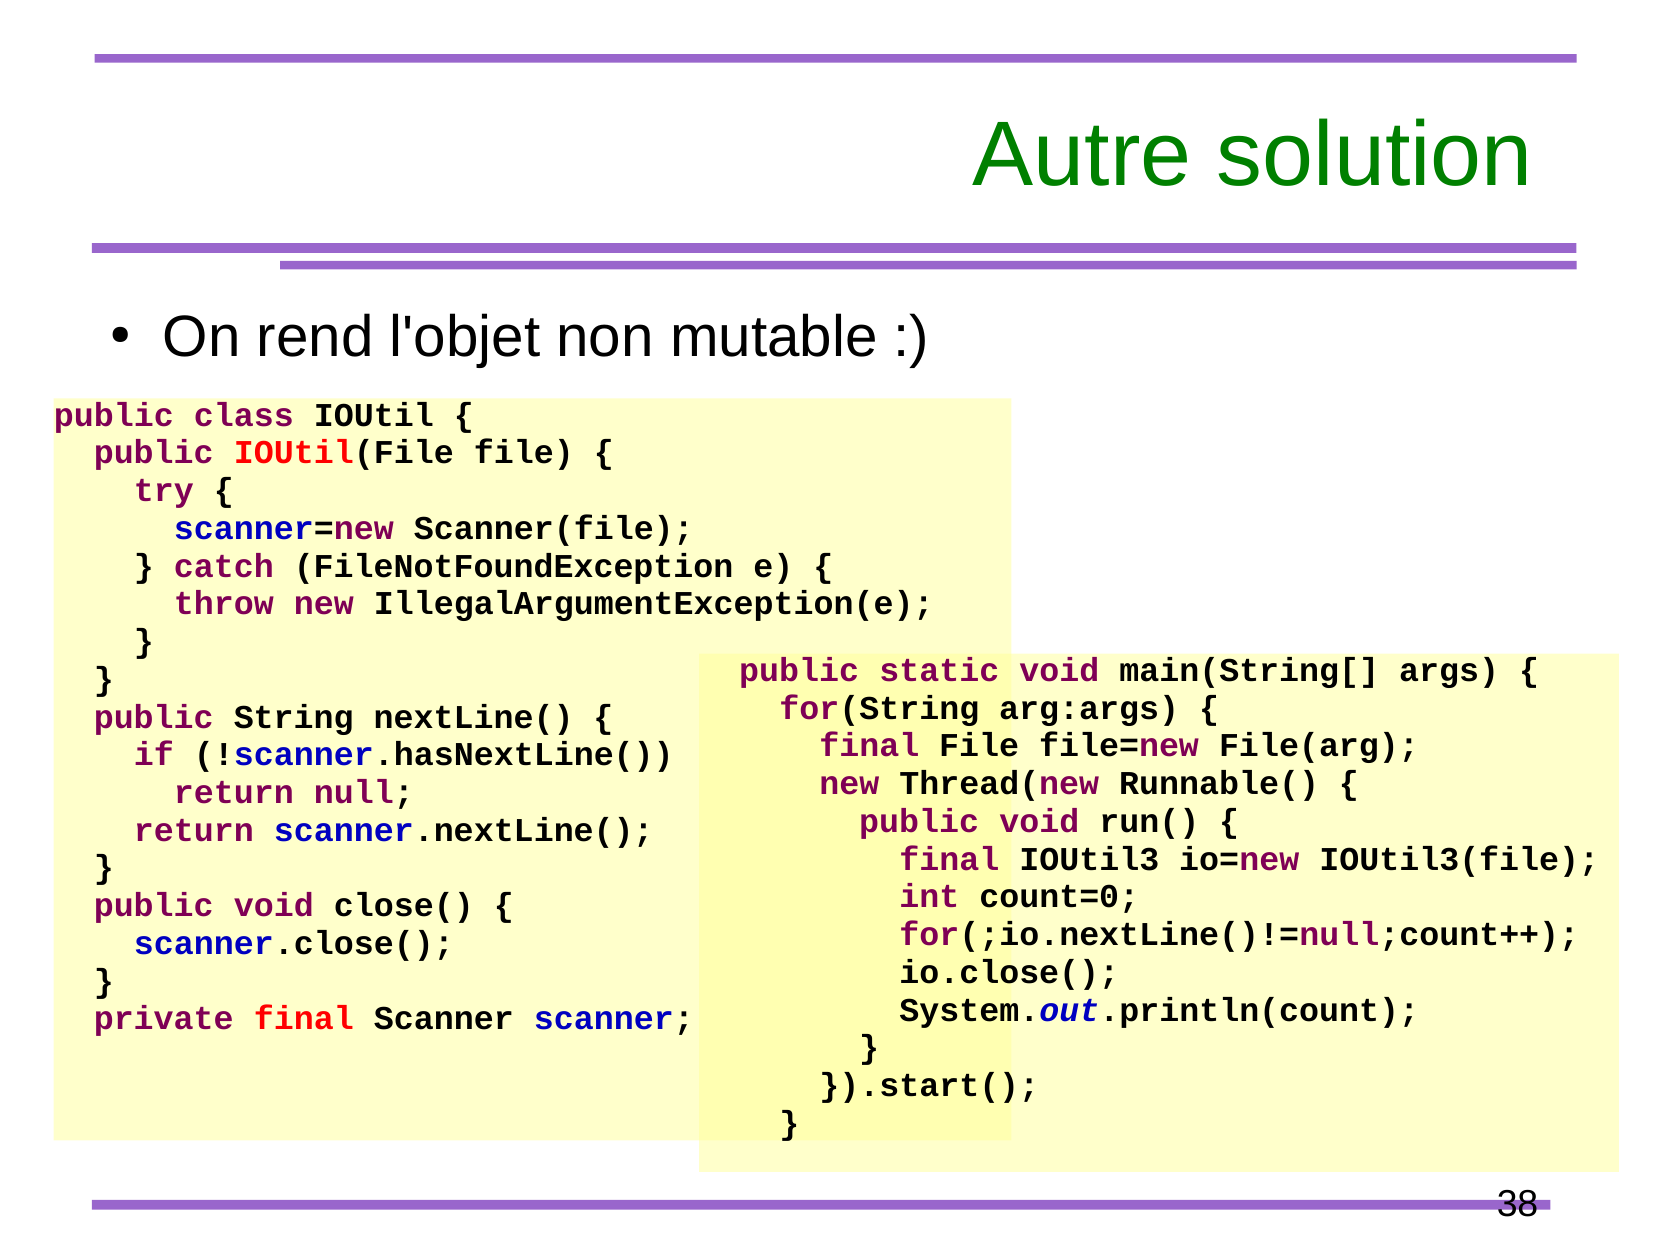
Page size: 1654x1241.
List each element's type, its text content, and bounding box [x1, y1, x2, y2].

list On rend l'objet non mutable :) [92, 303, 1563, 382]
text_box public static void main(String[] args) { for(String arg:args) { final File file=new File(arg); new Thread(new Runnable() { public void run() { final IOUtil3 io=new IOUtil3(file); int count=0; for(;io.nextLine()!=null;count++); io.close(); System.out.println(count); } }).start(); } } [699, 653, 1619, 1172]
title Autre solution [121, 49, 1534, 257]
text_box public class IOUtil { public IOUtil(File file) { try { scanner=new Scanner(file); } catch (FileNotFoundException e) { throw new IllegalArgumentException(e); } } public String nextLine() { if (!scanner.hasNextLine()) return null; return scanner.nextLine(); } public void close() { scanner.close(); } private final Scanner scanner; [53, 398, 1012, 1141]
